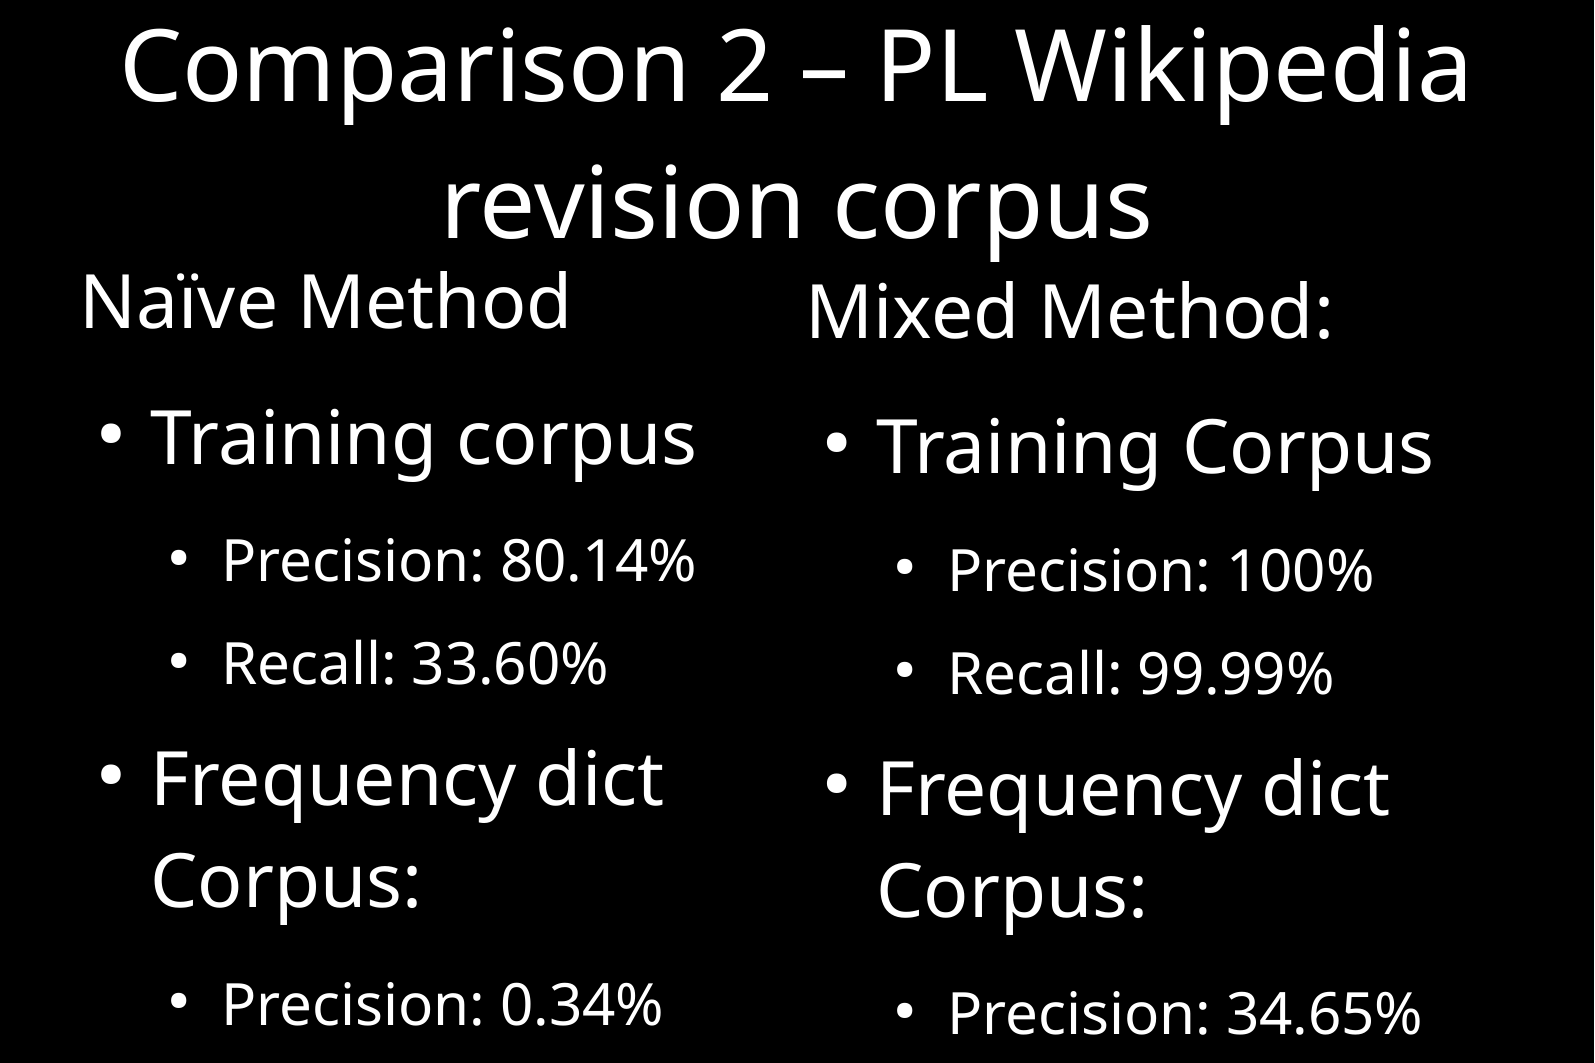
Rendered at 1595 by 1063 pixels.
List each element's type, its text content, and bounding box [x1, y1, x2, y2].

chart [70, 242, 1506, 944]
list Naïve Method Training corpus Precision: 80.14% Recall: 33.60% Frequency dict Corpus: Precision: 0.34% Recall: 100% [79, 248, 780, 1060]
list Mixed Method: Training Corpus Precision: 100% Recall: 99.99% Frequency dict Corpus: Precision: 34.65% Recall: 100% [805, 258, 1506, 1063]
title Comparison 2 – PL Wikipedia revision corpus [79, 14, 1515, 248]
